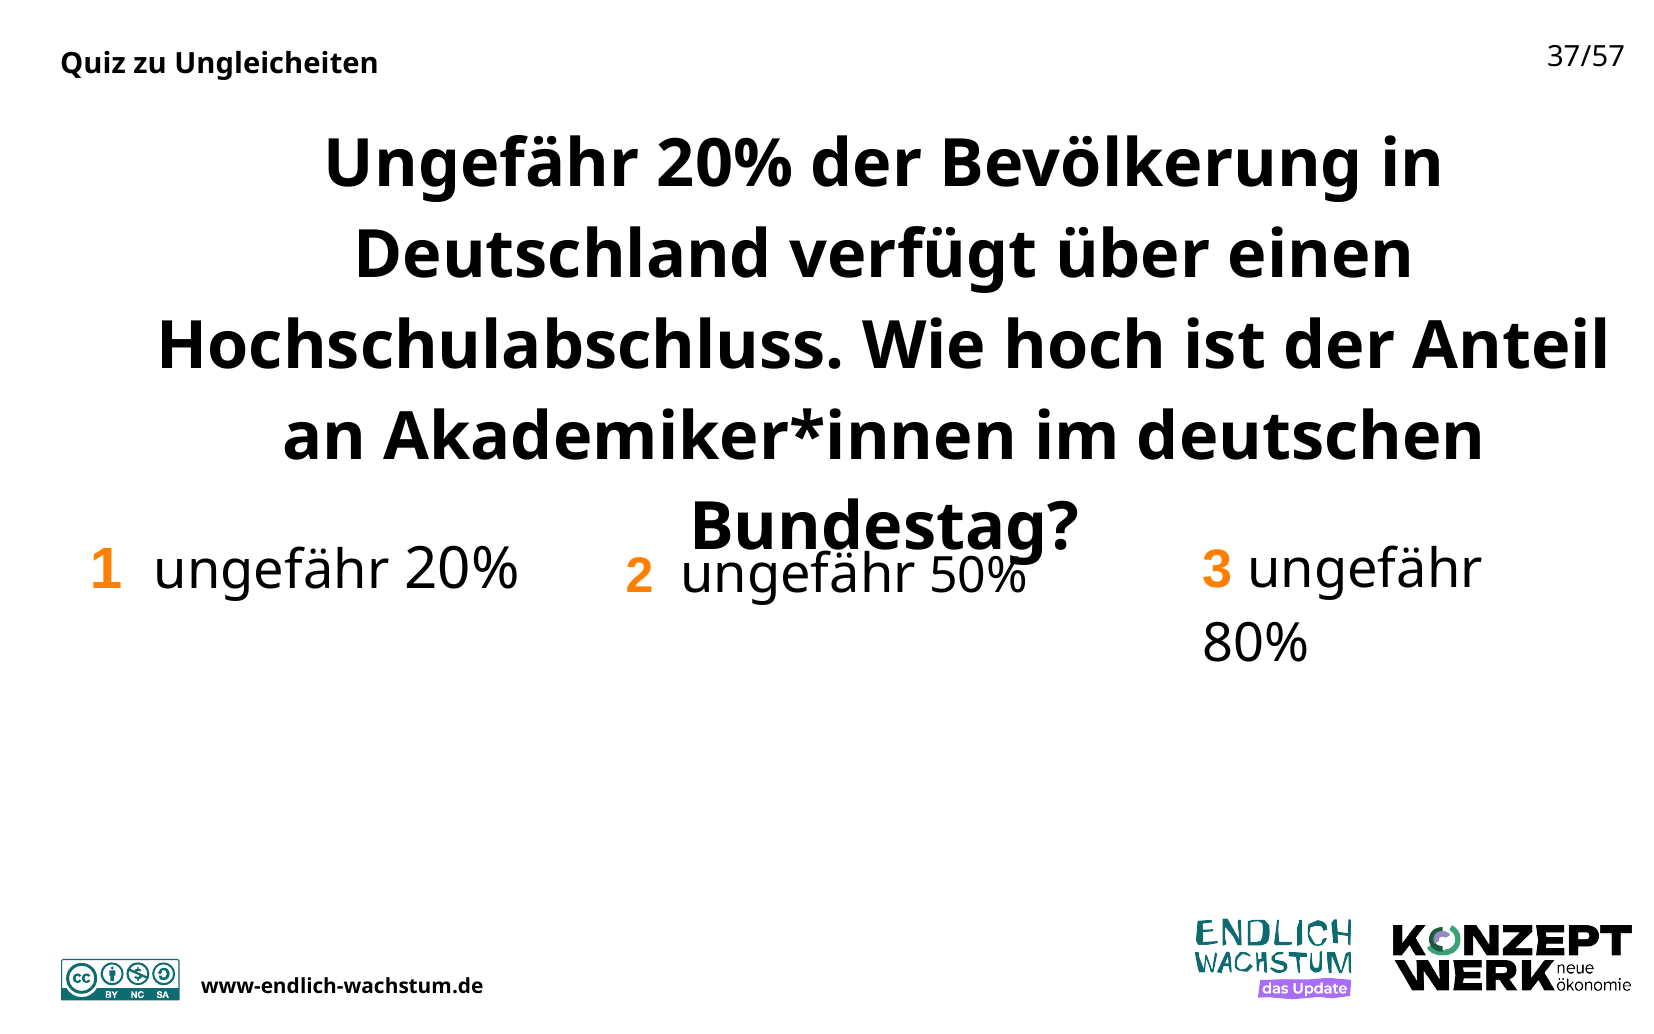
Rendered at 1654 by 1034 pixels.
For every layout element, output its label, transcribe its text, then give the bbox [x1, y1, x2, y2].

picture [1387, 917, 1636, 997]
picture [1176, 901, 1374, 1011]
title Ungefähr 20% der Bevölkerung in Deutschland verfügt über einen Hochschulabschluss. Wie hoch ist der Anteil an Akademiker*innen im deutschen Bundestag? [140, 106, 1629, 579]
text_box 2 ungefähr 50% [563, 527, 1081, 792]
text_box 1 ungefähr 20% [4, 519, 563, 898]
text_box 3 ungefähr 80% [1116, 522, 1611, 901]
